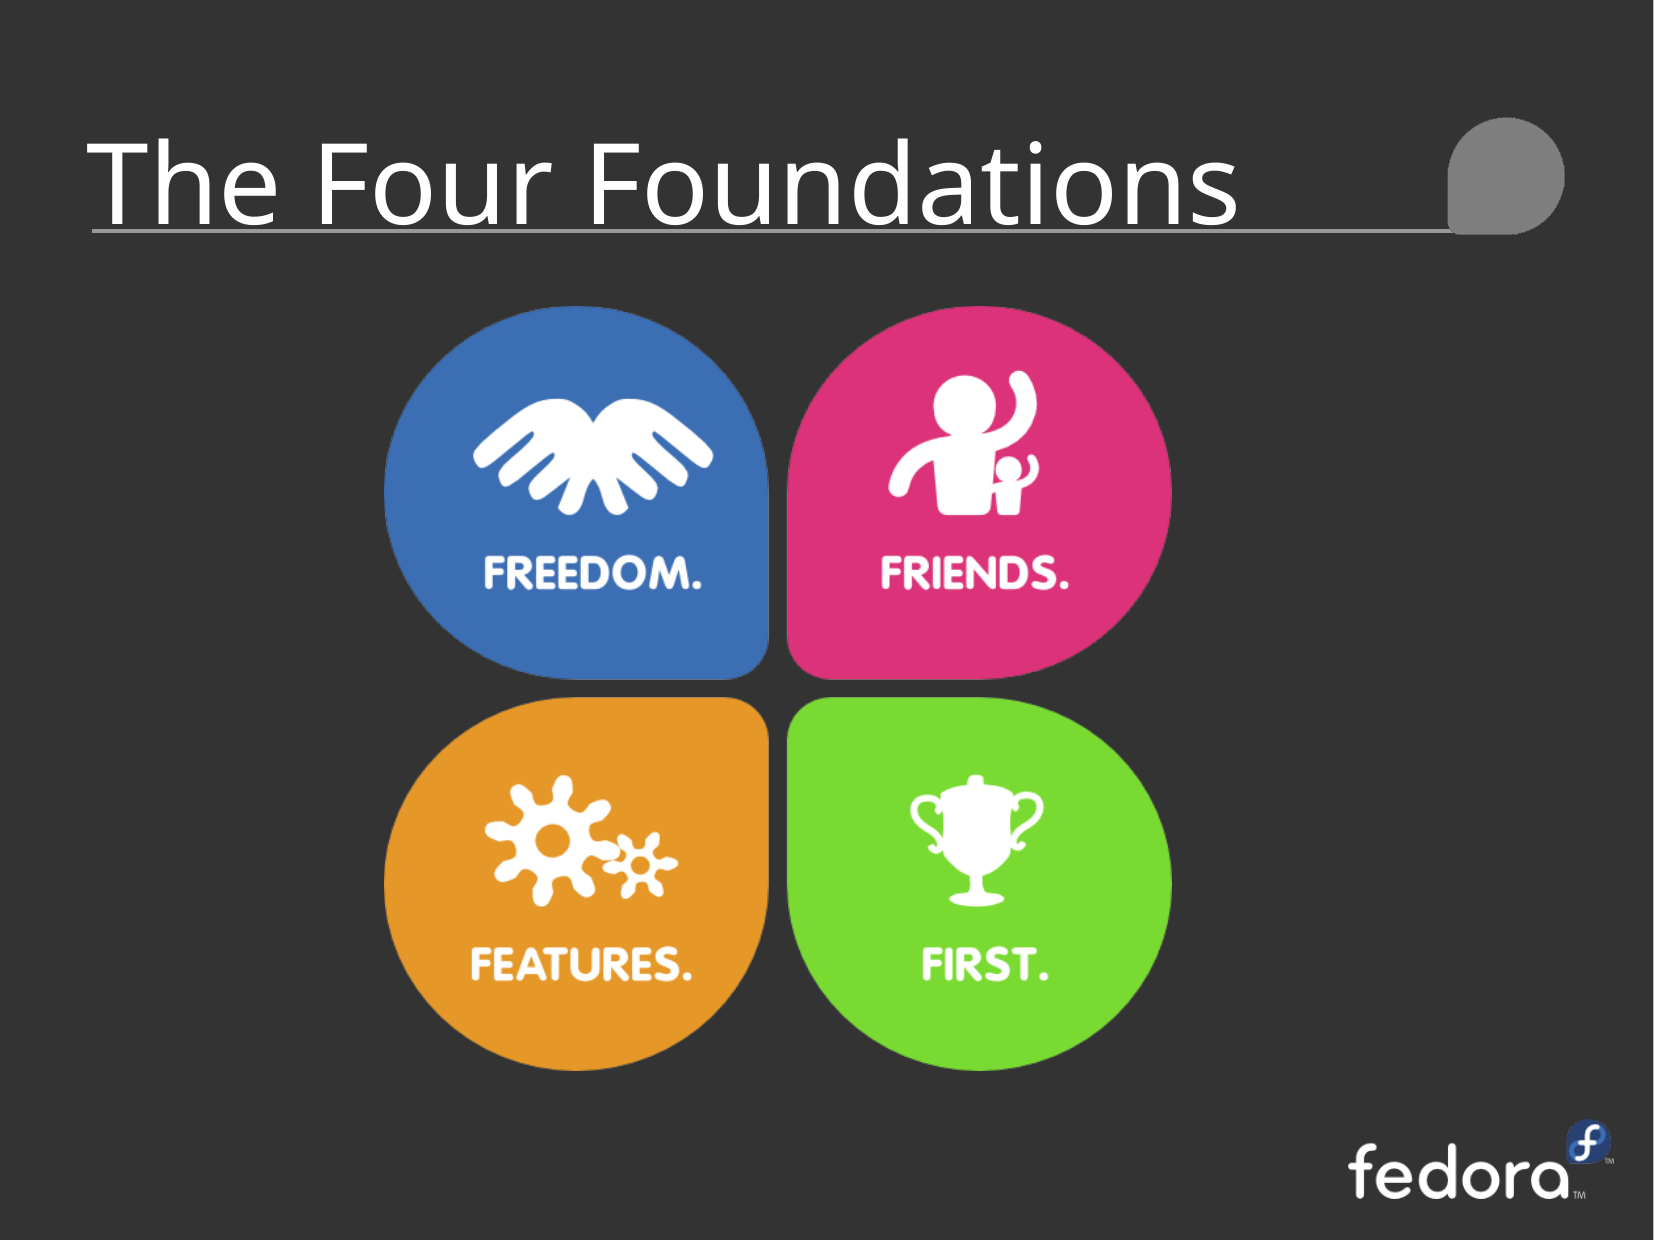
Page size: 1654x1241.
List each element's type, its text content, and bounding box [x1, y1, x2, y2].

picture [1348, 1119, 1614, 1199]
picture [384, 306, 1172, 1071]
title The Four Foundations [86, 111, 1575, 250]
